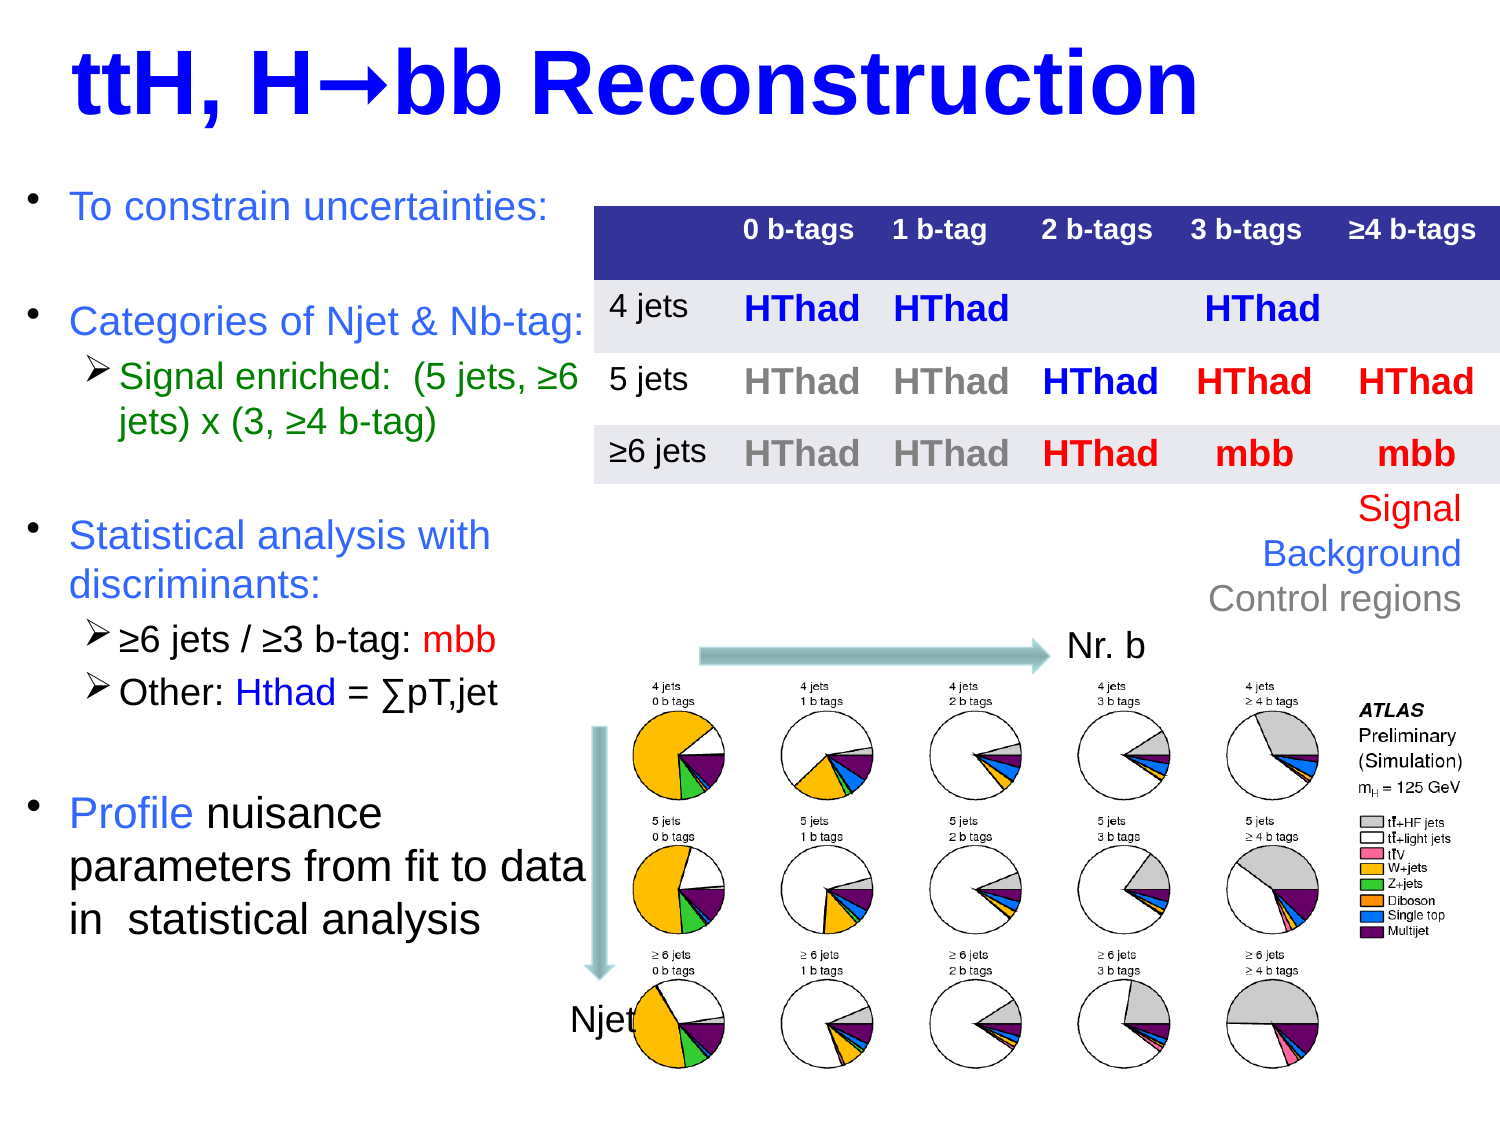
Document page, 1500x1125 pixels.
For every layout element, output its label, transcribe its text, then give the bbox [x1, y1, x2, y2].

table_cell mbb [1334, 425, 1500, 484]
text_box Njet [555, 987, 696, 1048]
title ttH, H➞bb Reconstruction [56, 0, 1406, 156]
table_cell HThad [877, 425, 1026, 484]
table_cell 5 jets [594, 353, 728, 425]
table_cell HThad [1026, 353, 1176, 425]
table_cell HThad [1176, 353, 1334, 425]
table_header 2 b-tags [1026, 206, 1176, 280]
table_header 1 b-tag [877, 206, 1026, 280]
table_cell HThad [1026, 425, 1176, 476]
text_box [584, 726, 615, 980]
table_cell HThad [877, 280, 1026, 353]
table_cell HThad [728, 353, 877, 425]
table_header 0 b-tags [728, 206, 877, 280]
table_cell ≥6 jets [594, 425, 728, 484]
table_cell HThad [1026, 280, 1500, 353]
list To constrain uncertainties: Categories of Njet & Nb-tag: Signal enriched: (5 jets, ≥6 jets) x (3, ≥4 b-tag) Statistical analysis with discriminants: ≥6 jets / ≥3 b-tag: mbb Other: Hthad = ∑pT,jet Profile nuisance parameters from fit to data in statistical analysis [11, 171, 603, 1035]
table_header [594, 206, 728, 280]
table_cell HThad [728, 425, 877, 484]
table_header ≥4 b-tags [1334, 206, 1500, 280]
table_cell HThad [877, 353, 1026, 425]
table_header 3 b-tags [1176, 206, 1334, 280]
text_box [699, 638, 1051, 674]
table_cell HThad [1334, 353, 1500, 425]
table_cell 4 jets [594, 280, 728, 353]
text_box Signal Background Control regions [962, 476, 1477, 626]
table_cell mbb [1176, 425, 1334, 476]
picture [604, 675, 1495, 1078]
text_box Nr. b [1051, 614, 1192, 674]
table_cell HThad [728, 280, 877, 353]
